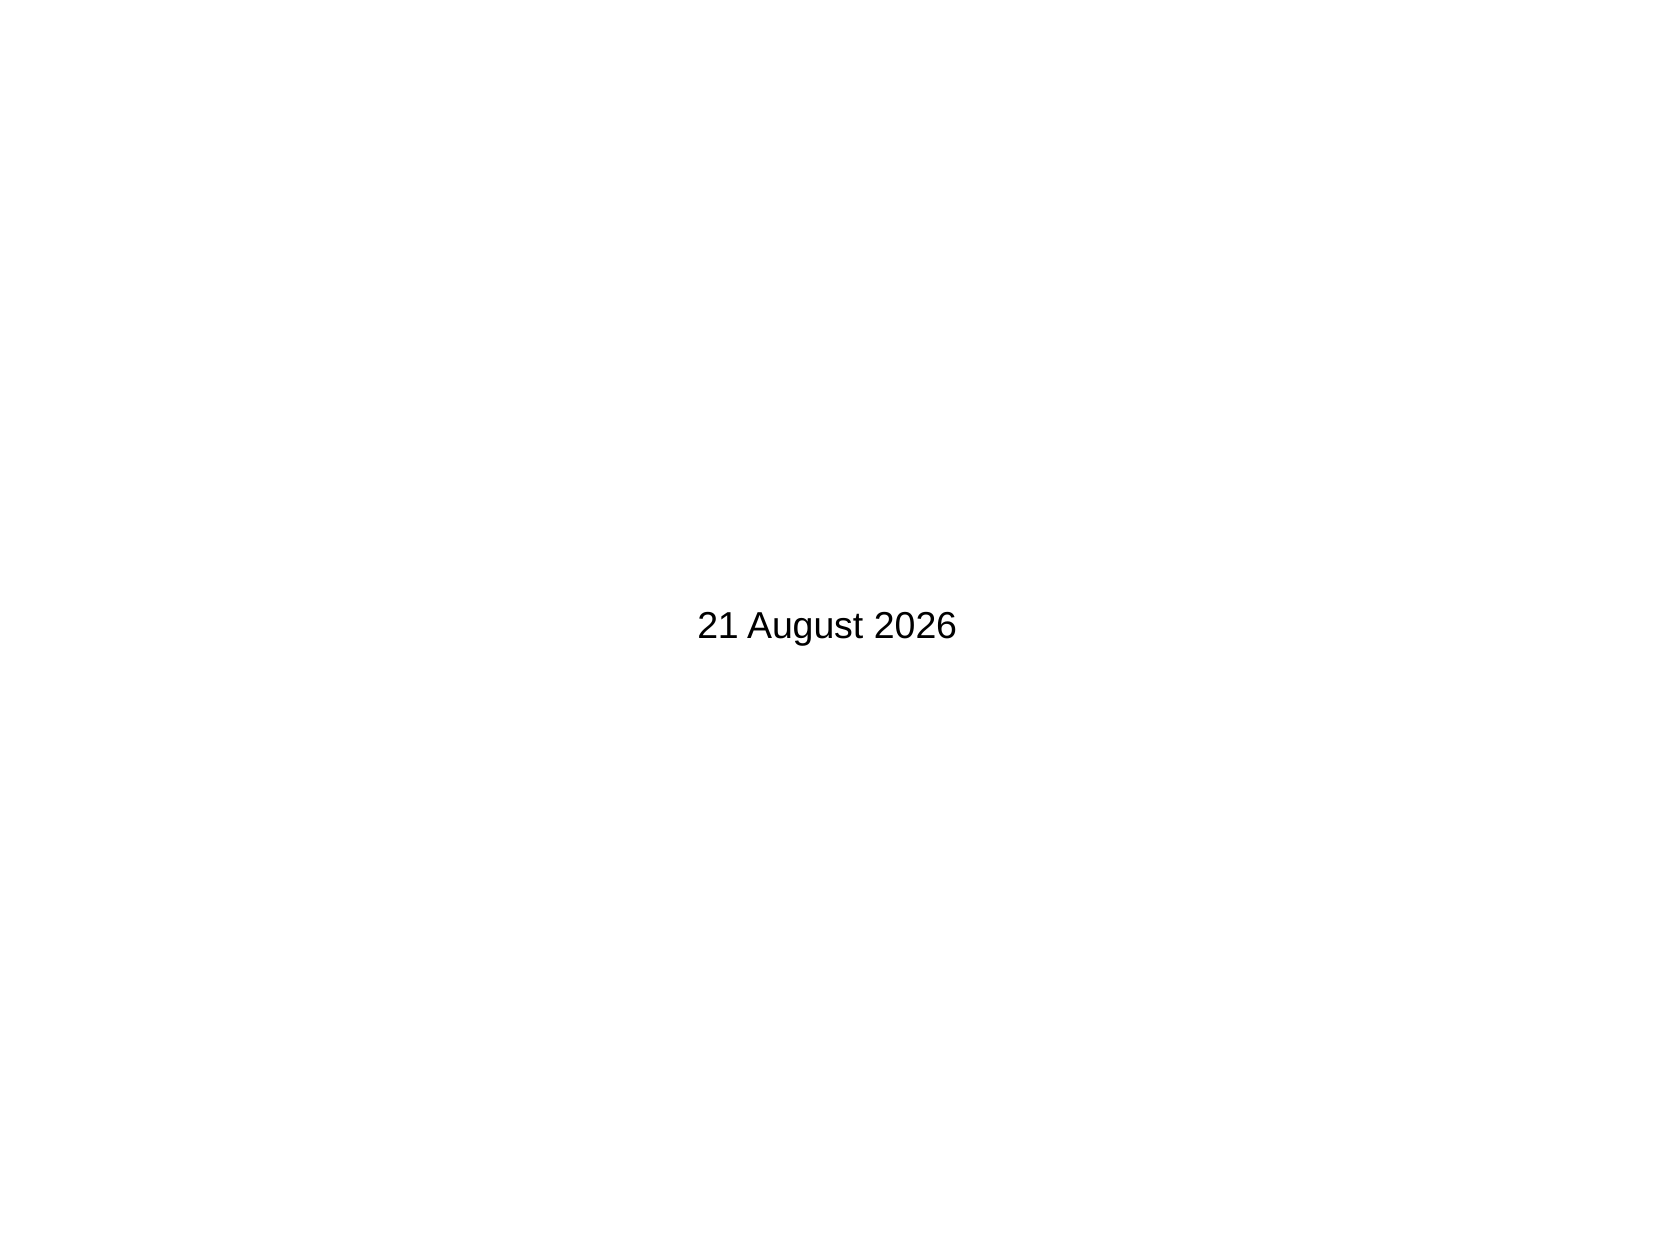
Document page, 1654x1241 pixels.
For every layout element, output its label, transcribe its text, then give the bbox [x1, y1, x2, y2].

text_box 26 January 2016 [682, 597, 991, 668]
